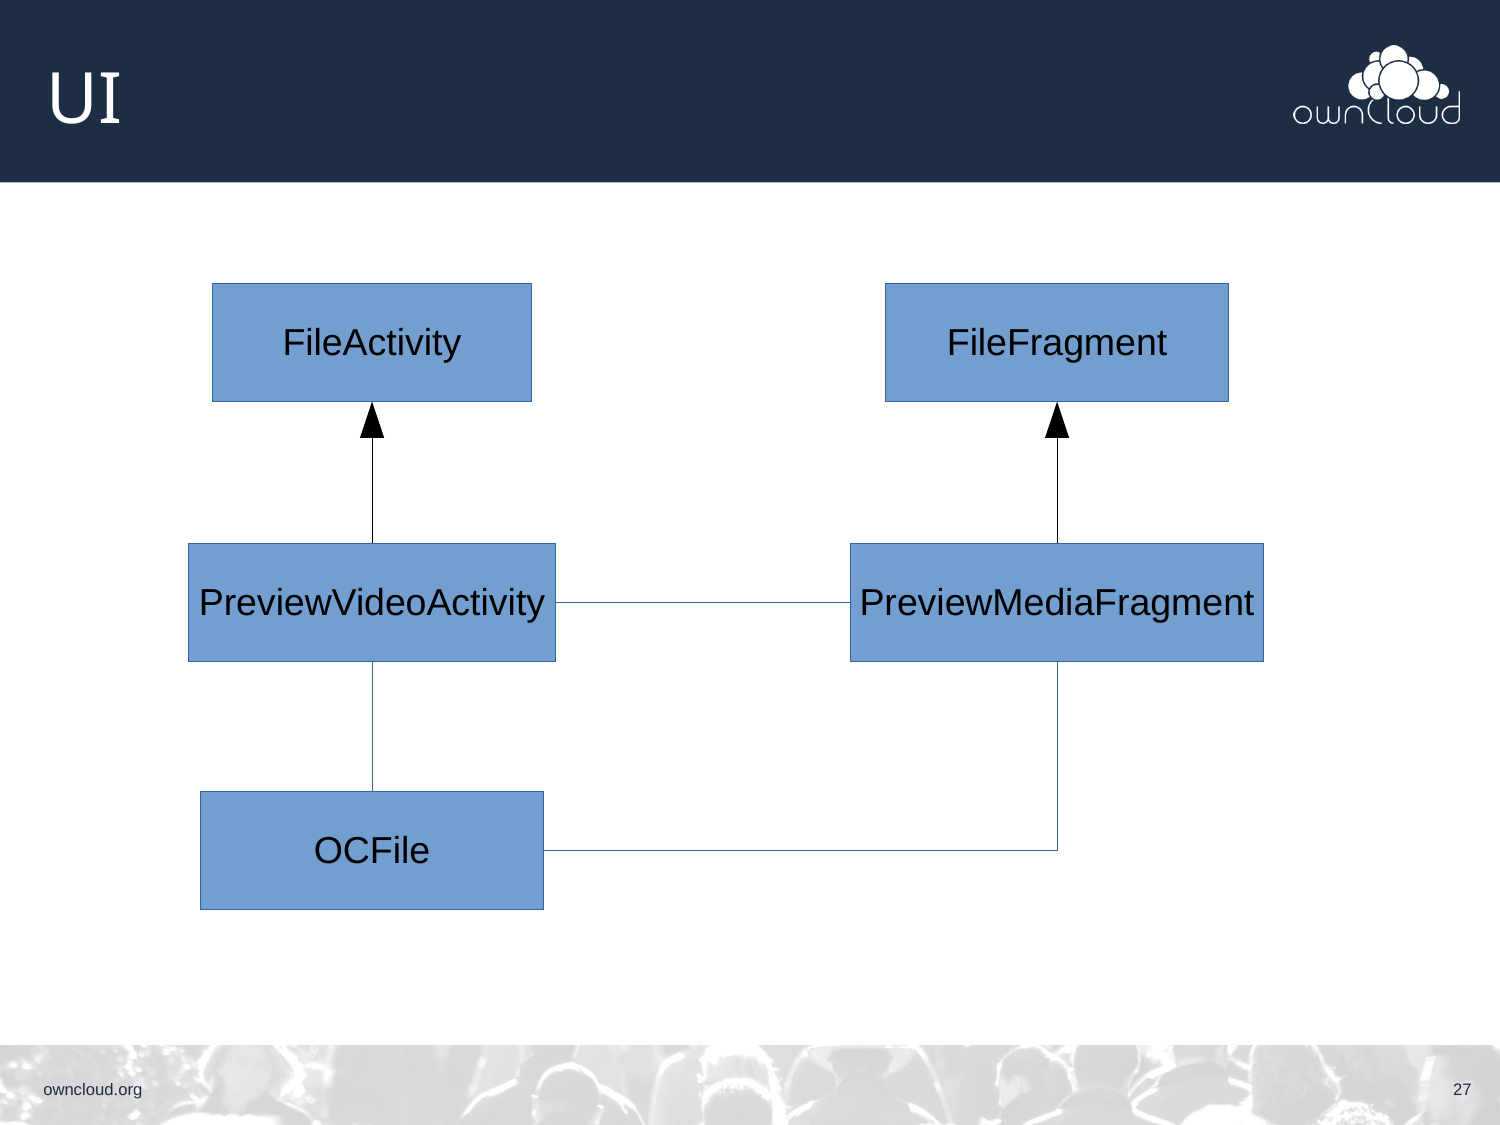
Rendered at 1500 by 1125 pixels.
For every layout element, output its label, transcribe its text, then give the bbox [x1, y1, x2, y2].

text_box OCFile [200, 791, 544, 910]
title UI [46, 5, 1258, 187]
picture [1293, 45, 1460, 124]
picture [0, 1045, 1500, 1125]
text_box PreviewVideoActivity [188, 543, 556, 662]
text_box FileFragment [885, 283, 1229, 402]
text_box PreviewMediaFragment [850, 543, 1264, 662]
text_box FileActivity [212, 283, 532, 402]
